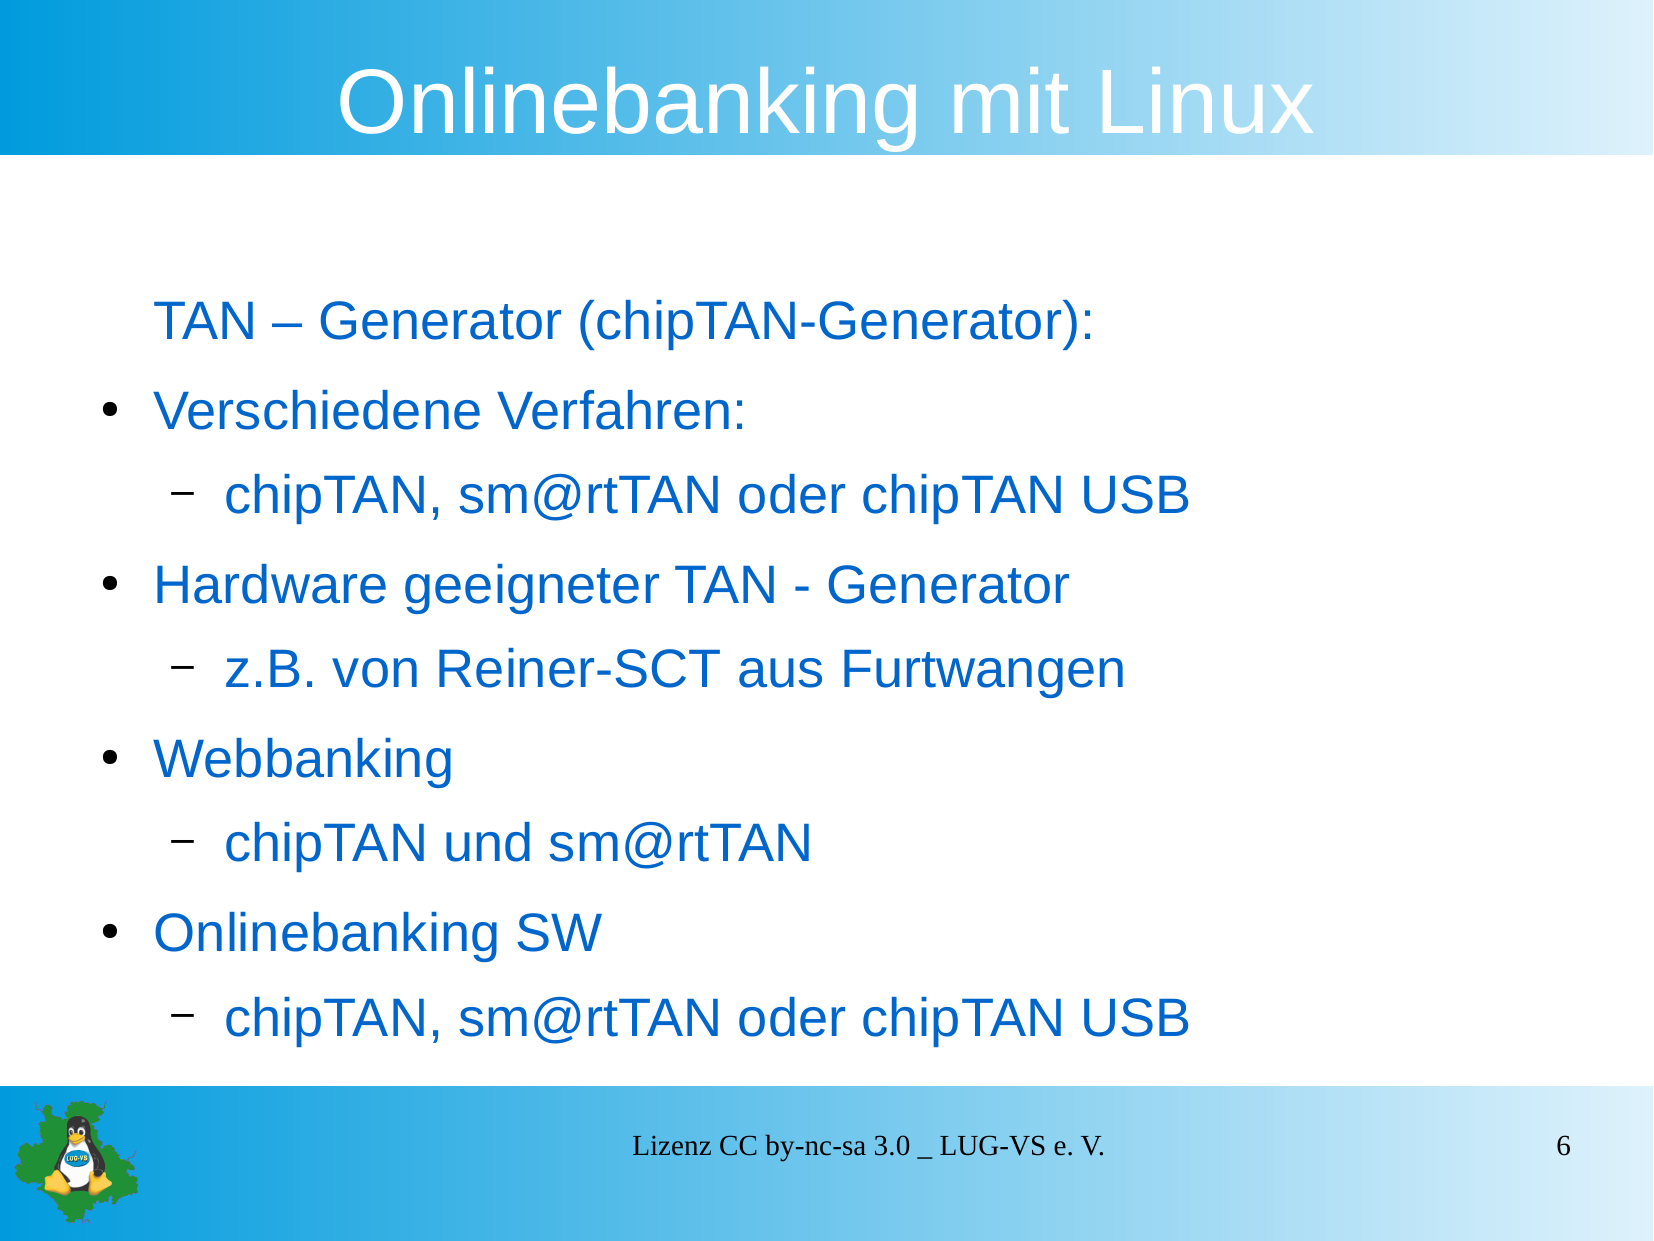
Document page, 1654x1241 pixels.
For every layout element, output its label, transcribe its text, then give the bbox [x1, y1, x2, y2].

list TAN – Generator (chipTAN-Generator): Verschiedene Verfahren: chipTAN, sm@rtTAN oder chipTAN USB Hardware geeigneter TAN - Generator z.B. von Reiner-SCT aus Furtwangen Webbanking chipTAN und sm@rtTAN Onlinebanking SW chipTAN, sm@rtTAN oder chipTAN USB [82, 290, 1571, 1010]
text_box [82, 49, 1571, 155]
picture [16, 1086, 142, 1241]
